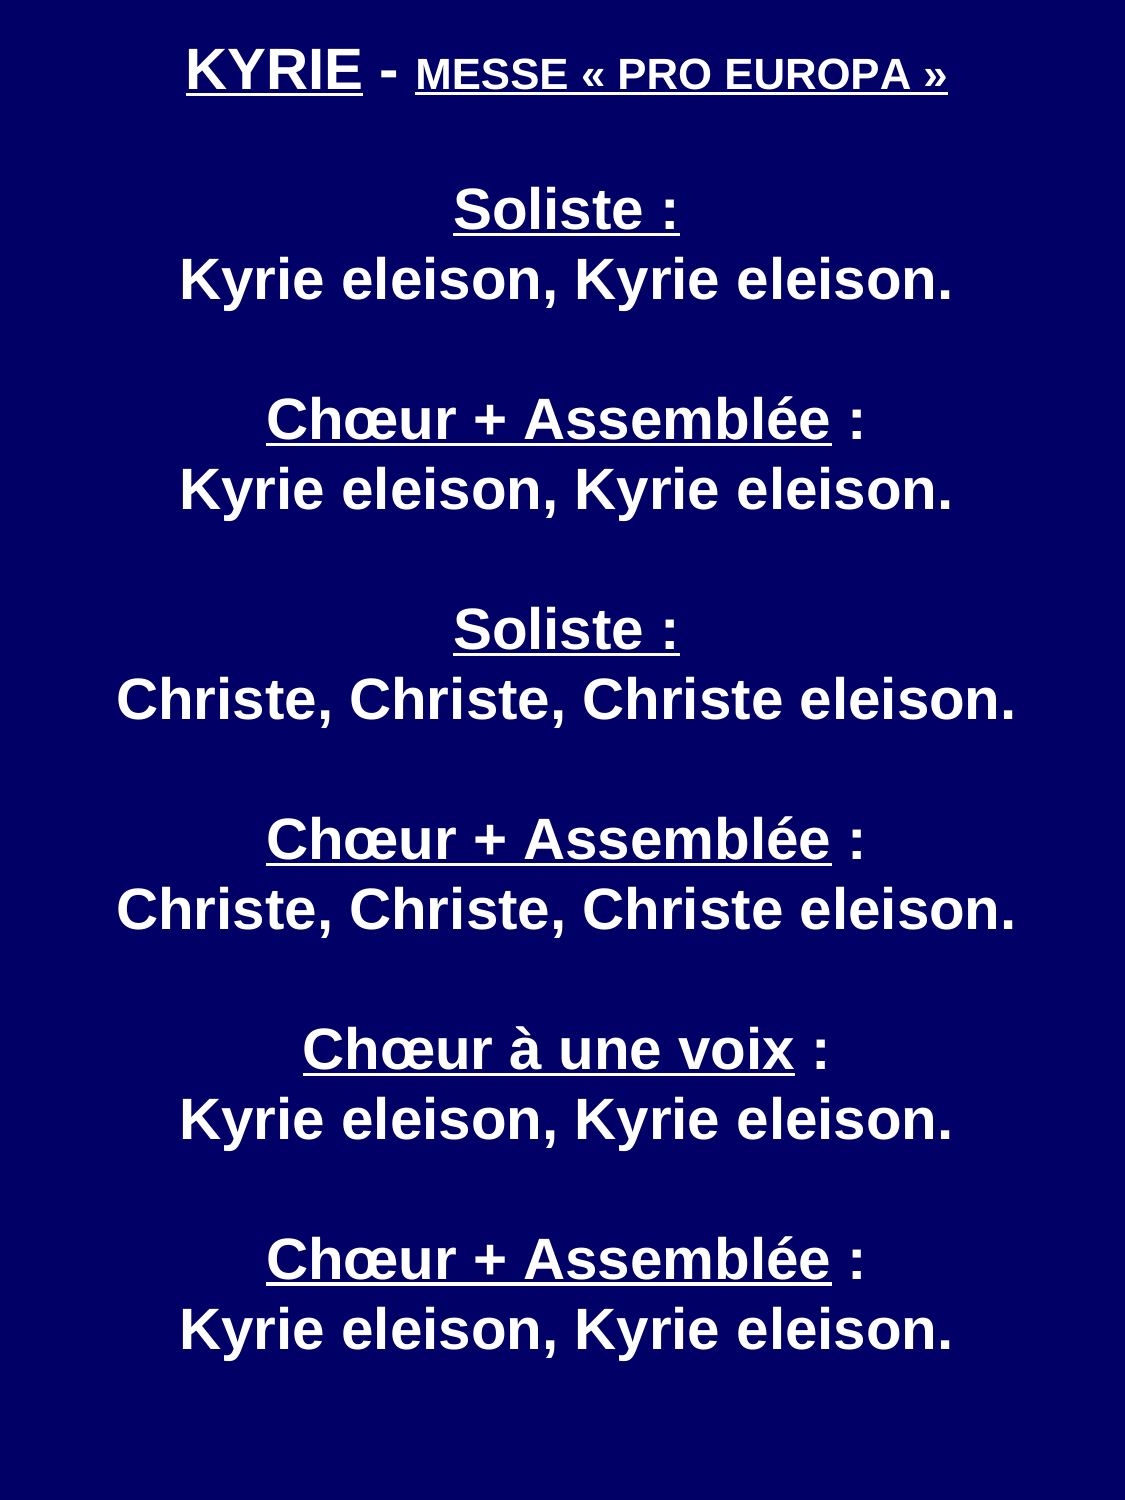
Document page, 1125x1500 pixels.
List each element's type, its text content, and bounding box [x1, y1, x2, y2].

text_box KYRIE - MESSE « PRO EUROPA » Soliste : Kyrie eleison, Kyrie eleison. Chœur + Assemblée : Kyrie eleison, Kyrie eleison. Soliste : Christe, Christe, Christe eleison. Chœur + Assemblée : Christe, Christe, Christe eleison. Chœur à une voix : Kyrie eleison, Kyrie eleison. Chœur + Assemblée : Kyrie eleison, Kyrie eleison. [35, 23, 1099, 1500]
